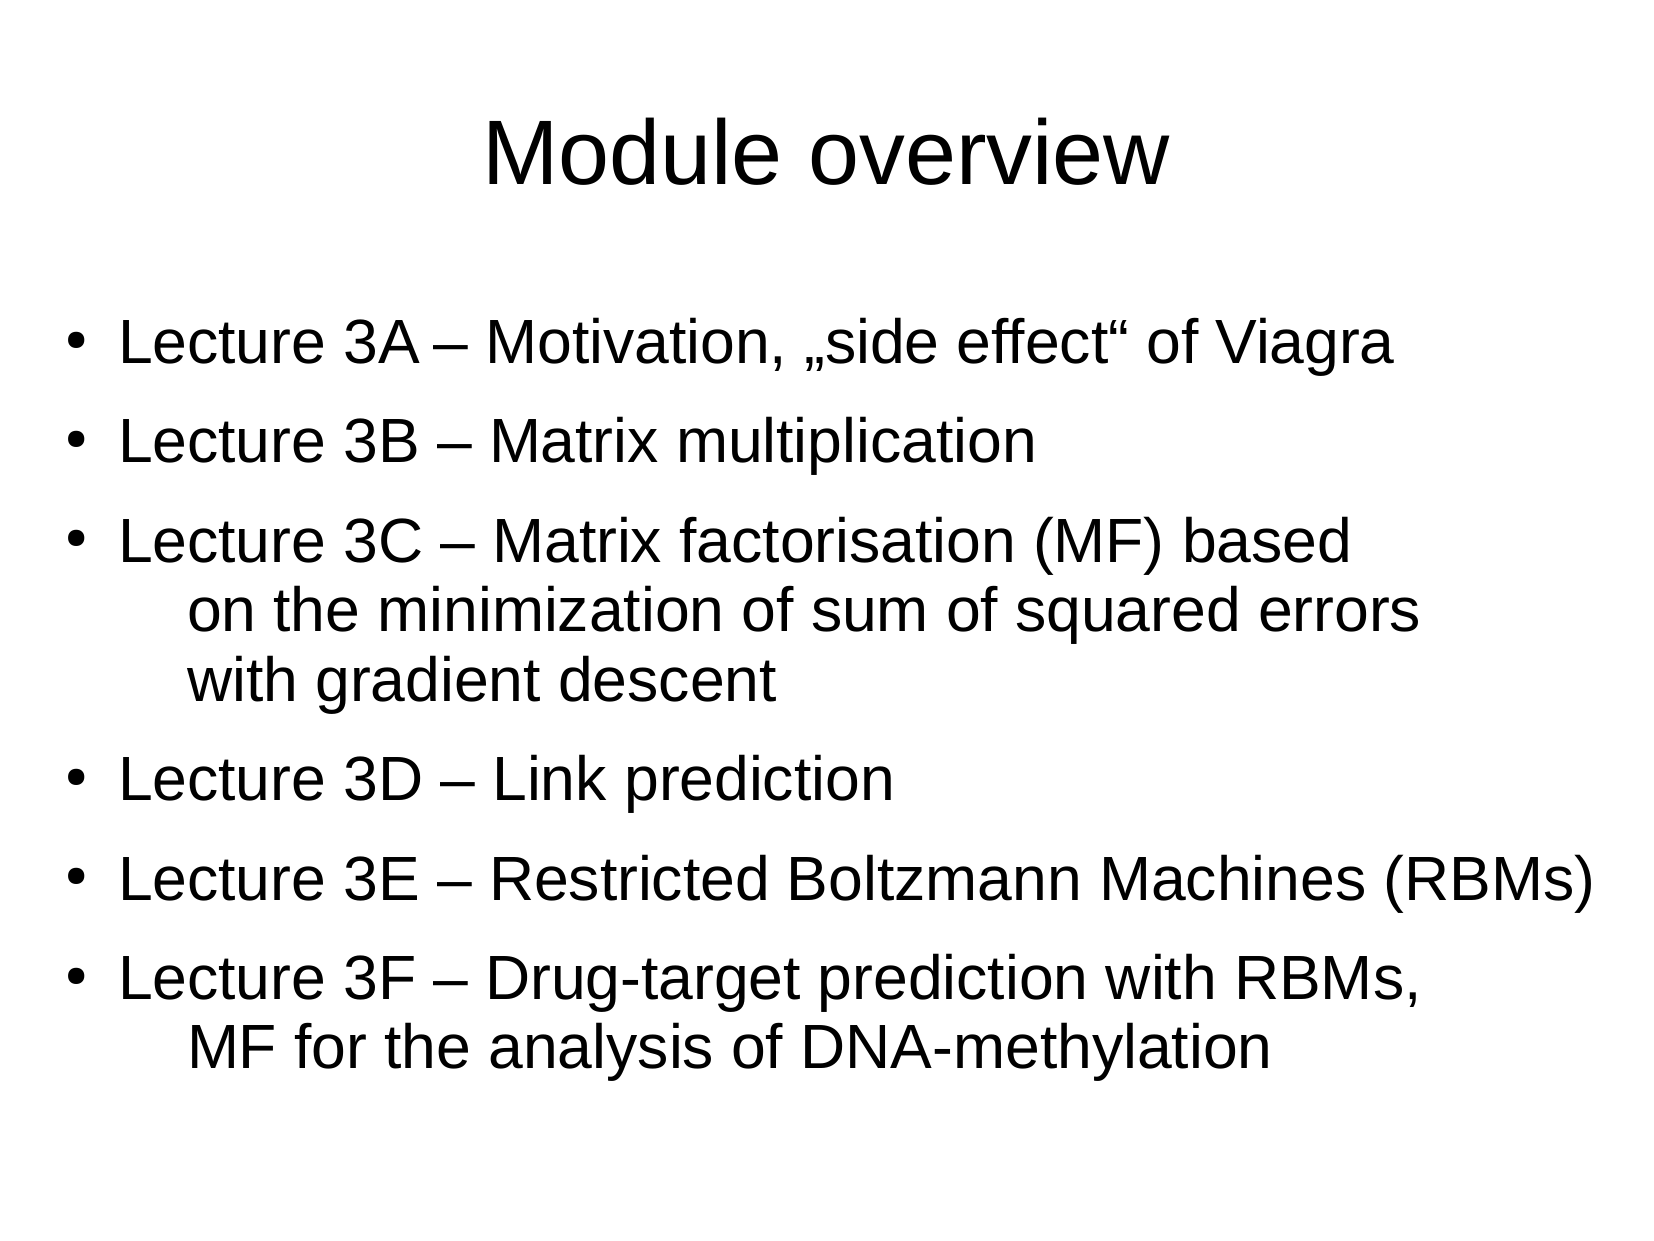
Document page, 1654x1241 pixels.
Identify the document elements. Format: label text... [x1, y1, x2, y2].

list Lecture 3A – Motivation, „side effect“ of Viagra Lecture 3B – Matrix multiplication Lecture 3C – Matrix factorisation (MF) based on the minimization of sum of squared errors with gradient descent Lecture 3D – Link prediction Lecture 3E – Restricted Boltzmann Machines (RBMs) Lecture 3F – Drug-target prediction with RBMs, MF for the analysis of DNA-methylation [47, 307, 1654, 1126]
title Module overview [82, 49, 1571, 257]
